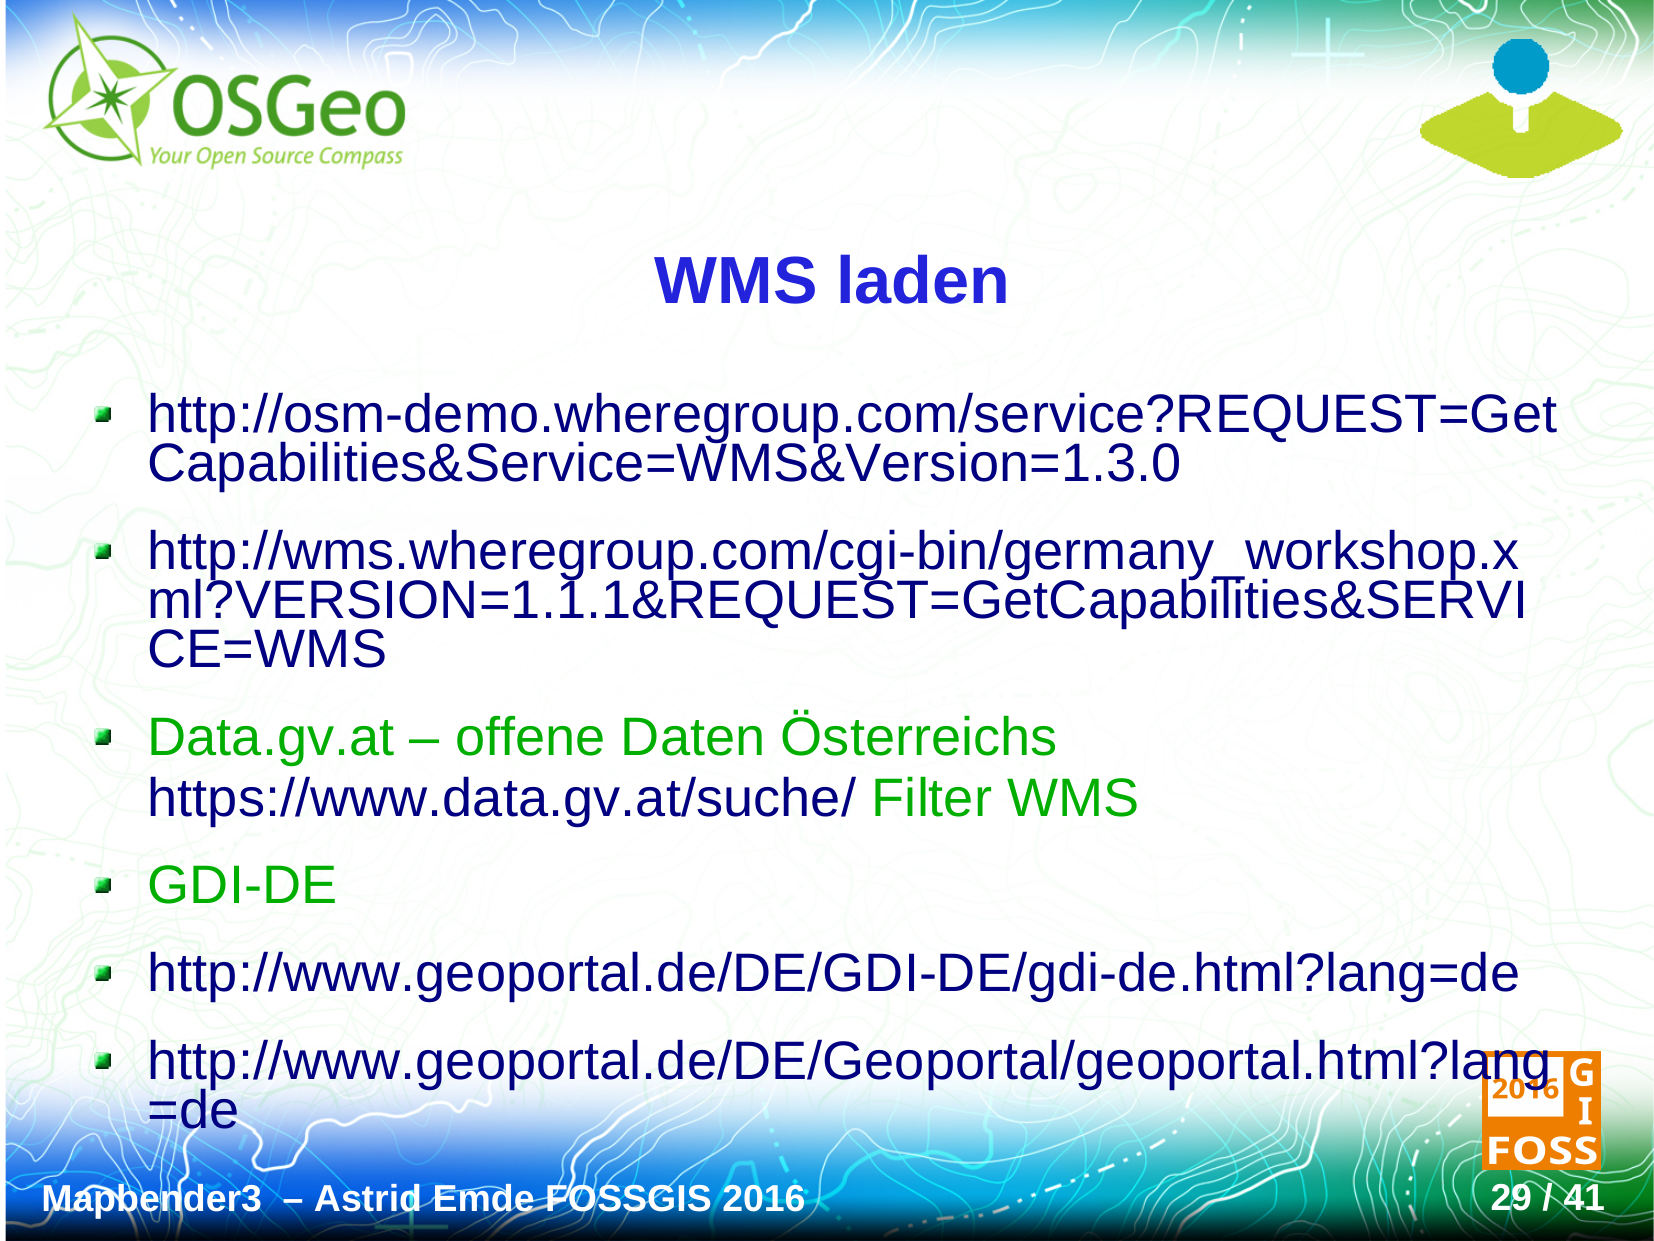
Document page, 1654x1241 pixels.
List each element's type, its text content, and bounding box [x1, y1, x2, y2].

picture [5, 0, 1654, 1241]
title WMS laden [88, 206, 1577, 355]
list http://osm-demo.wheregroup.com/service?REQUEST=GetCapabilities&Service=WMS&Version=1.3.0 http://wms.wheregroup.com/cgi-bin/germany_workshop.xml?VERSION=1.1.1&REQUEST=GetCapabilities&SERVICE=WMS Data.gv.at – offene Daten Österreichs https://www.data.gv.at/suche/ Filter WMS GDI-DE http://www.geoportal.de/DE/GDI-DE/gdi-de.html?lang=de http://www.geoportal.de/DE/Geoportal/geoportal.html?lang=de [76, 383, 1565, 1188]
